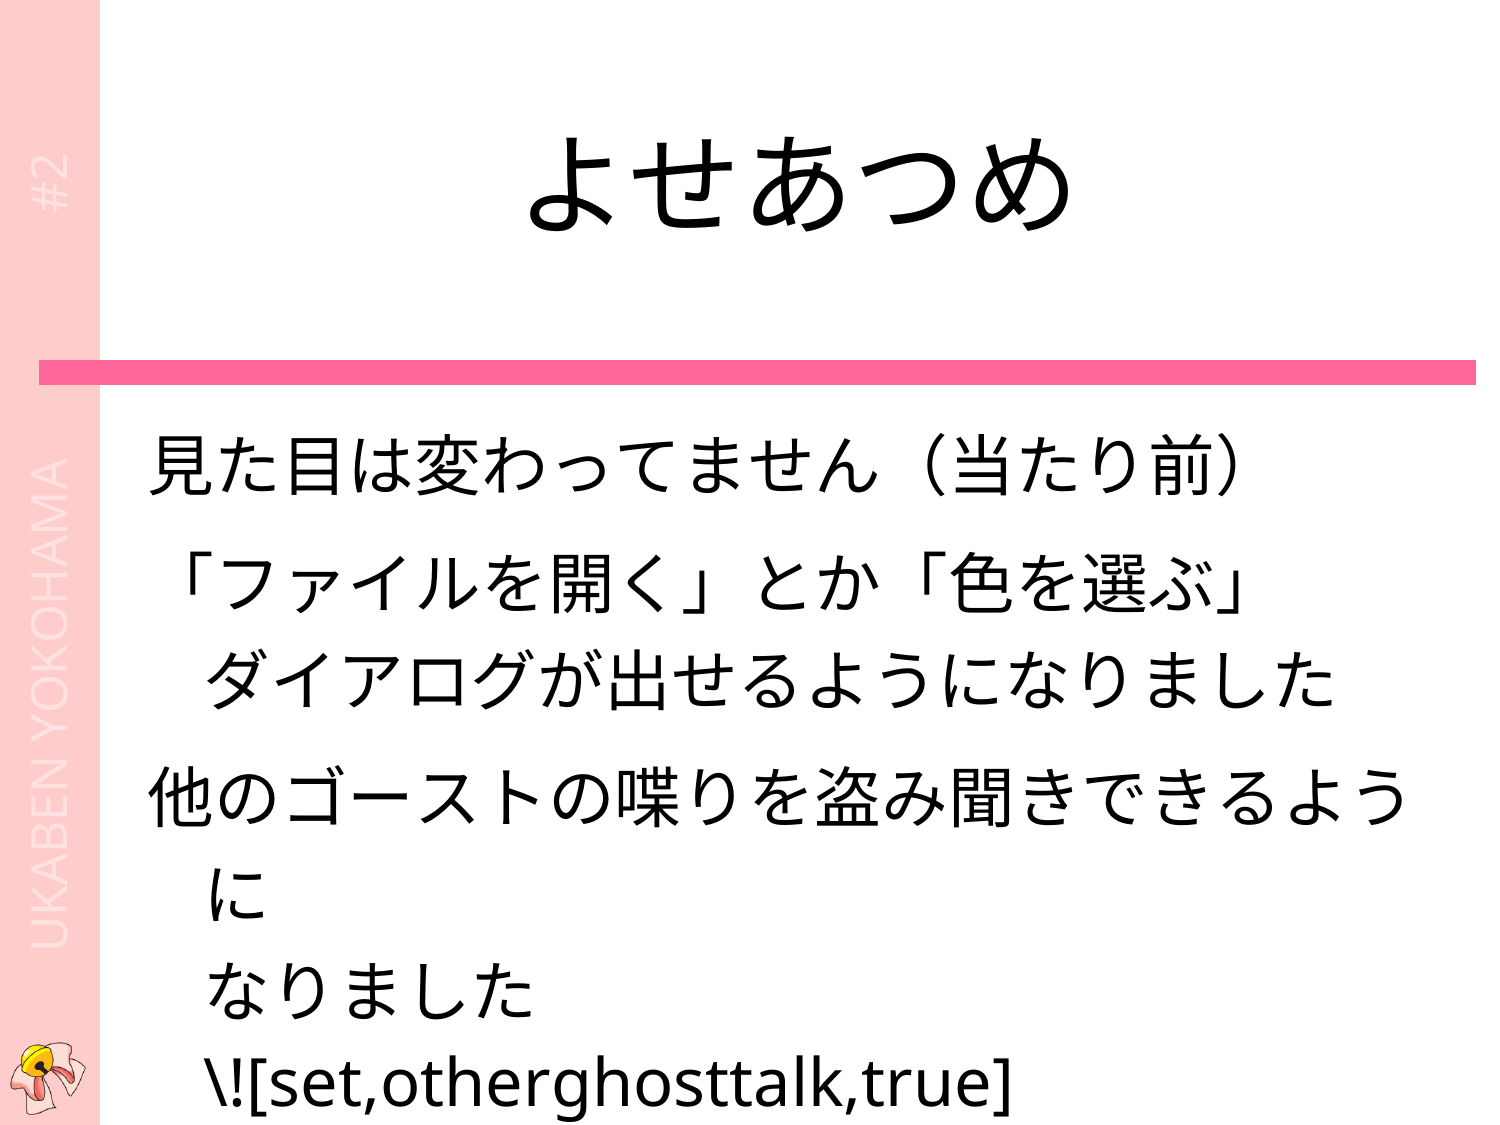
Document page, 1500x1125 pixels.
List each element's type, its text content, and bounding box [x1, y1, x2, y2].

picture [10, 1042, 86, 1115]
list [147, 413, 1447, 1111]
title よせあつめ [147, 29, 1447, 325]
